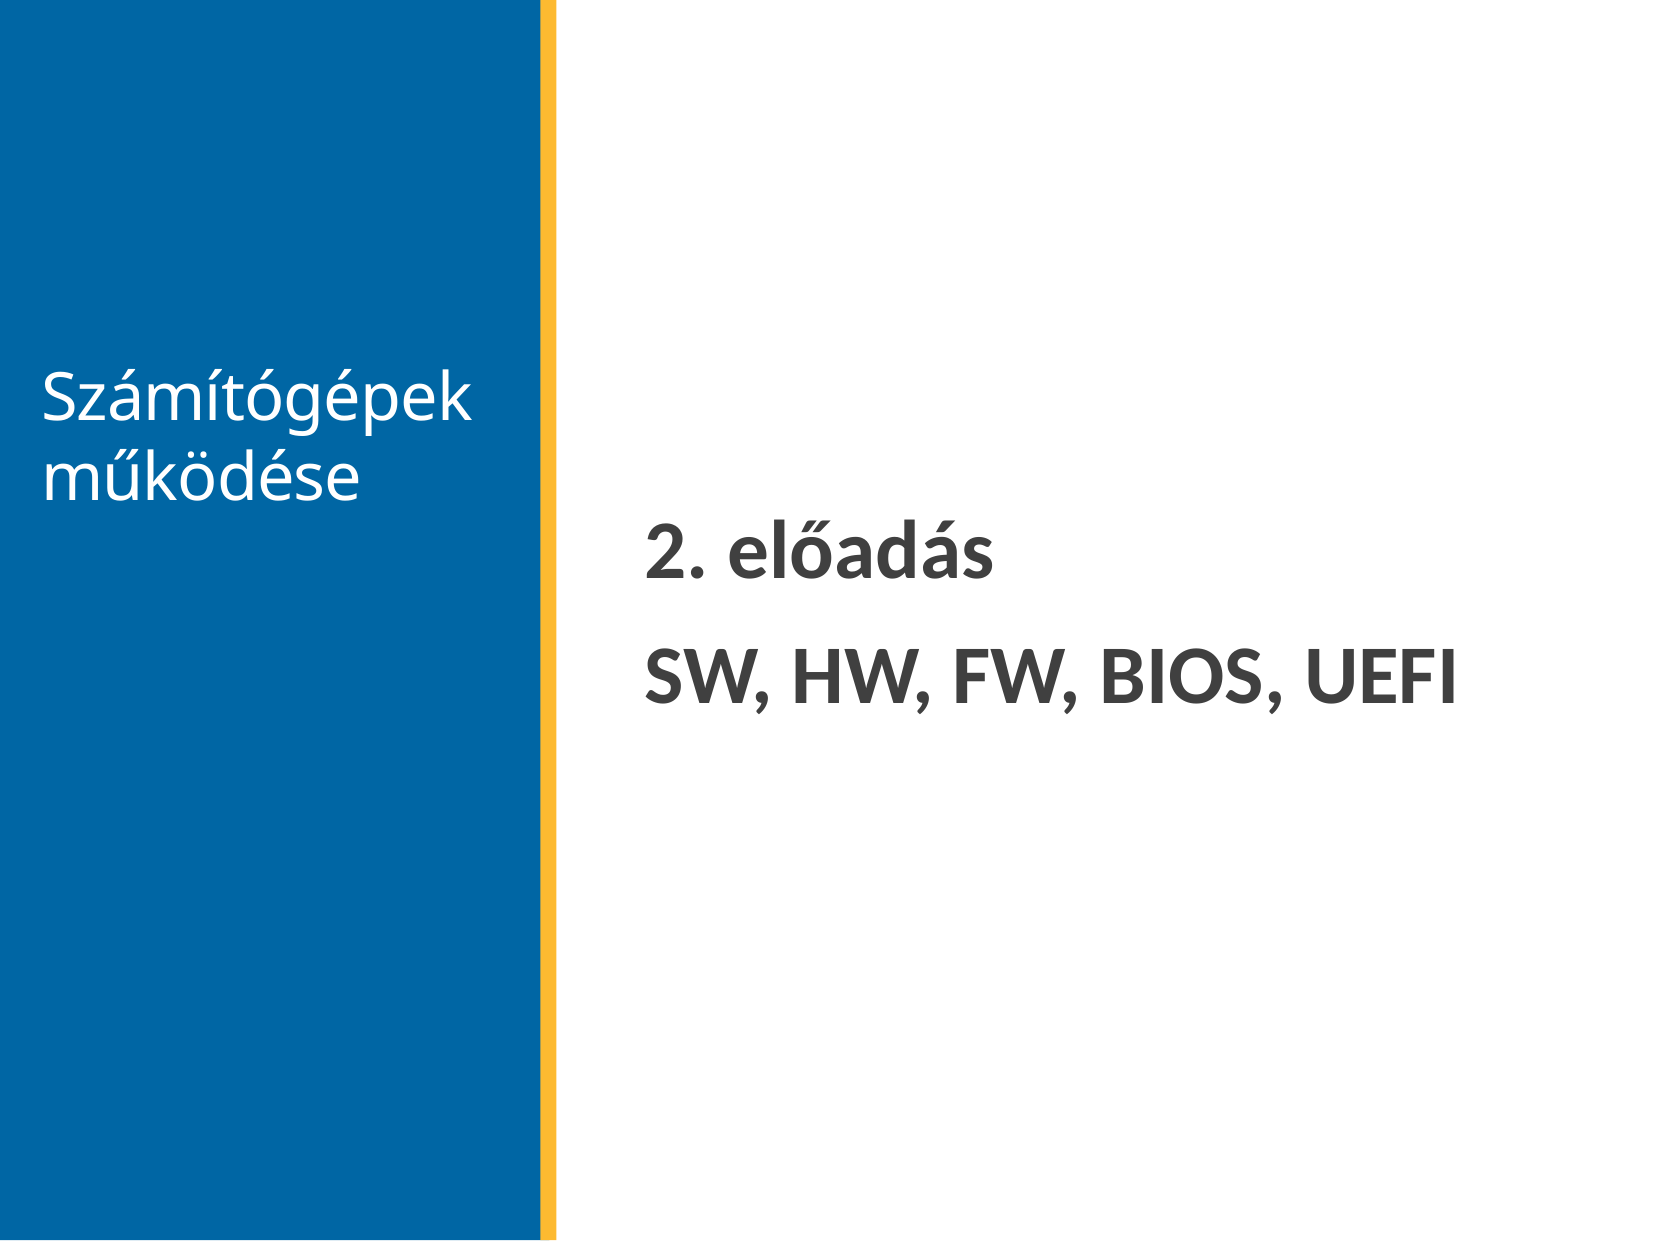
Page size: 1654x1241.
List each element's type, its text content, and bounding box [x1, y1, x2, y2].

list 2. előadás SW, HW, FW, BIOS, UEFI [625, 132, 1532, 1084]
title Számítógépek működése [25, 107, 497, 521]
